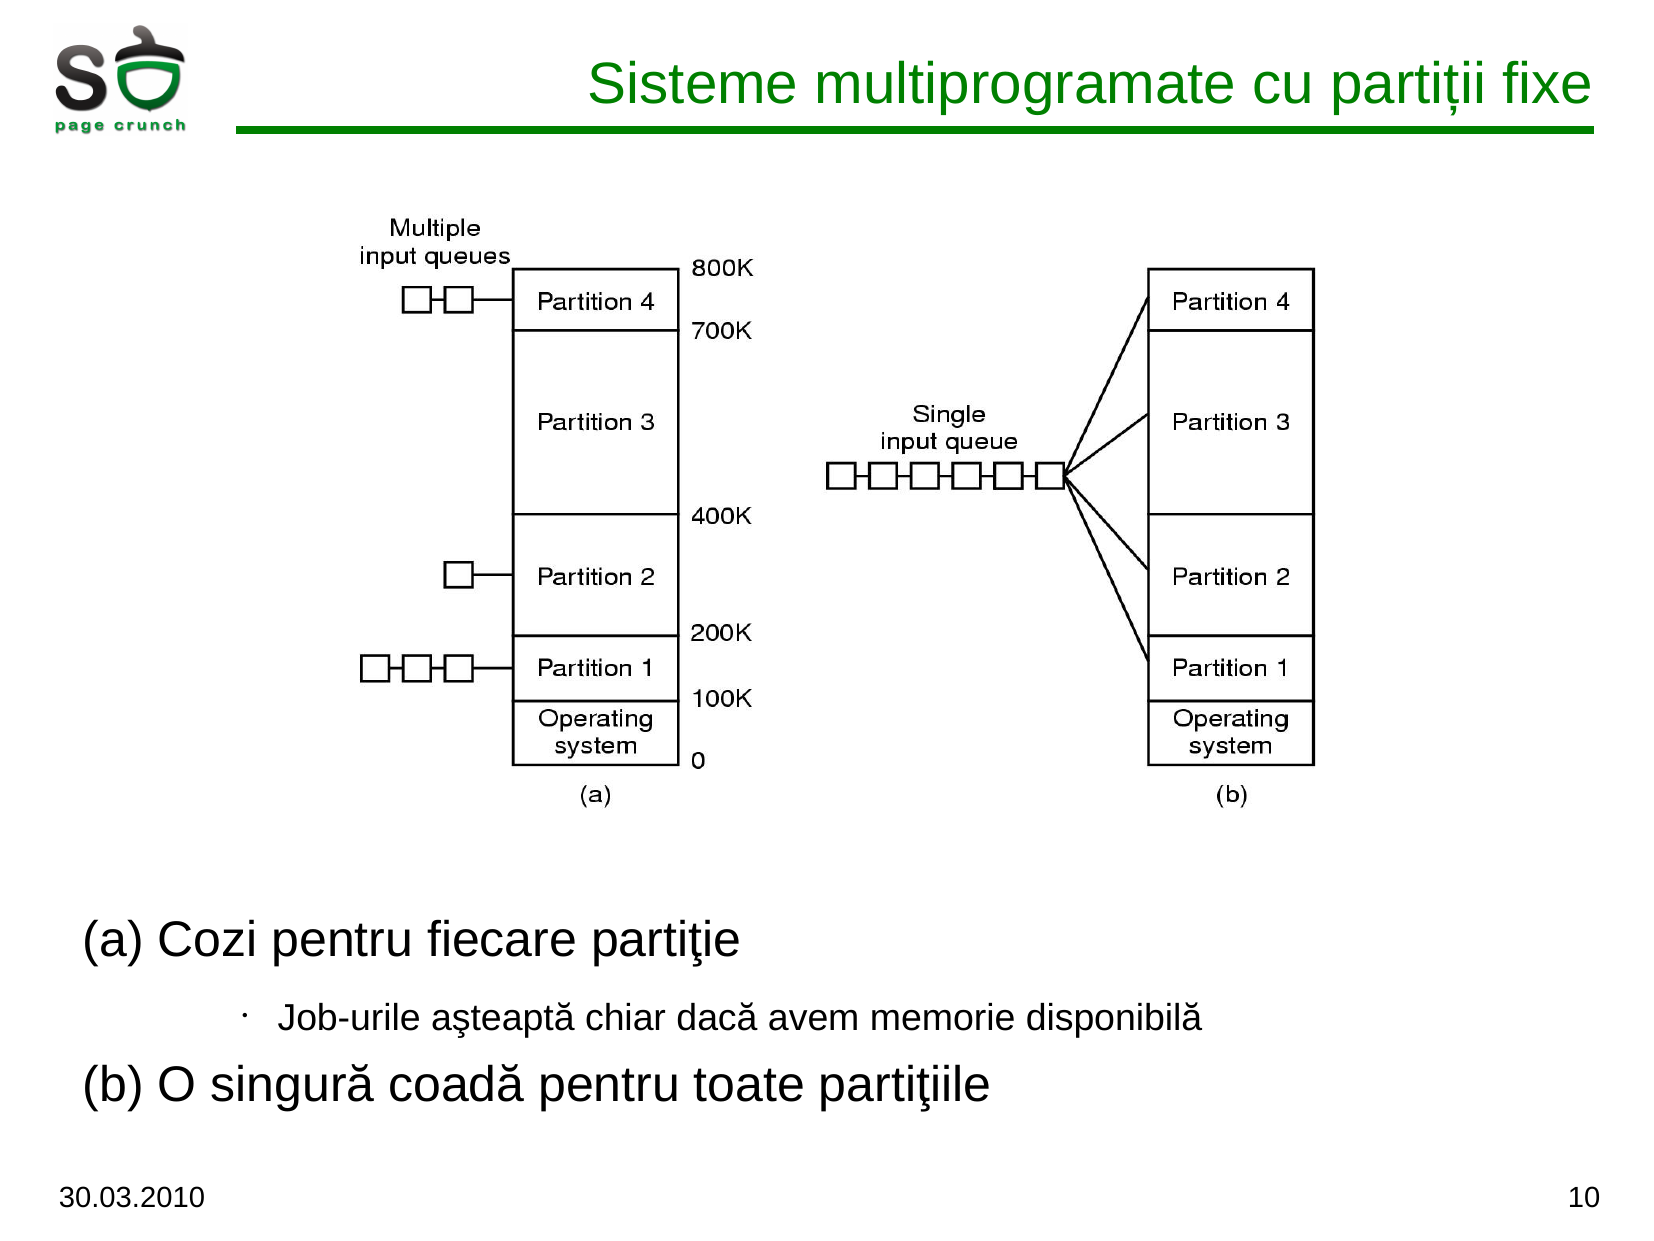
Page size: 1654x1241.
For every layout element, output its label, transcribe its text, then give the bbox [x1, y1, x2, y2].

list Cozi pentru fiecare partiţie Job-urile aşteaptă chiar dacă avem memorie disponibilă O singură coadă pentru toate partiţiile [64, 882, 1577, 1141]
picture [53, 23, 188, 136]
title Sisteme multiprogramate cu partiții fixe [236, 49, 1595, 119]
picture [359, 208, 1319, 810]
